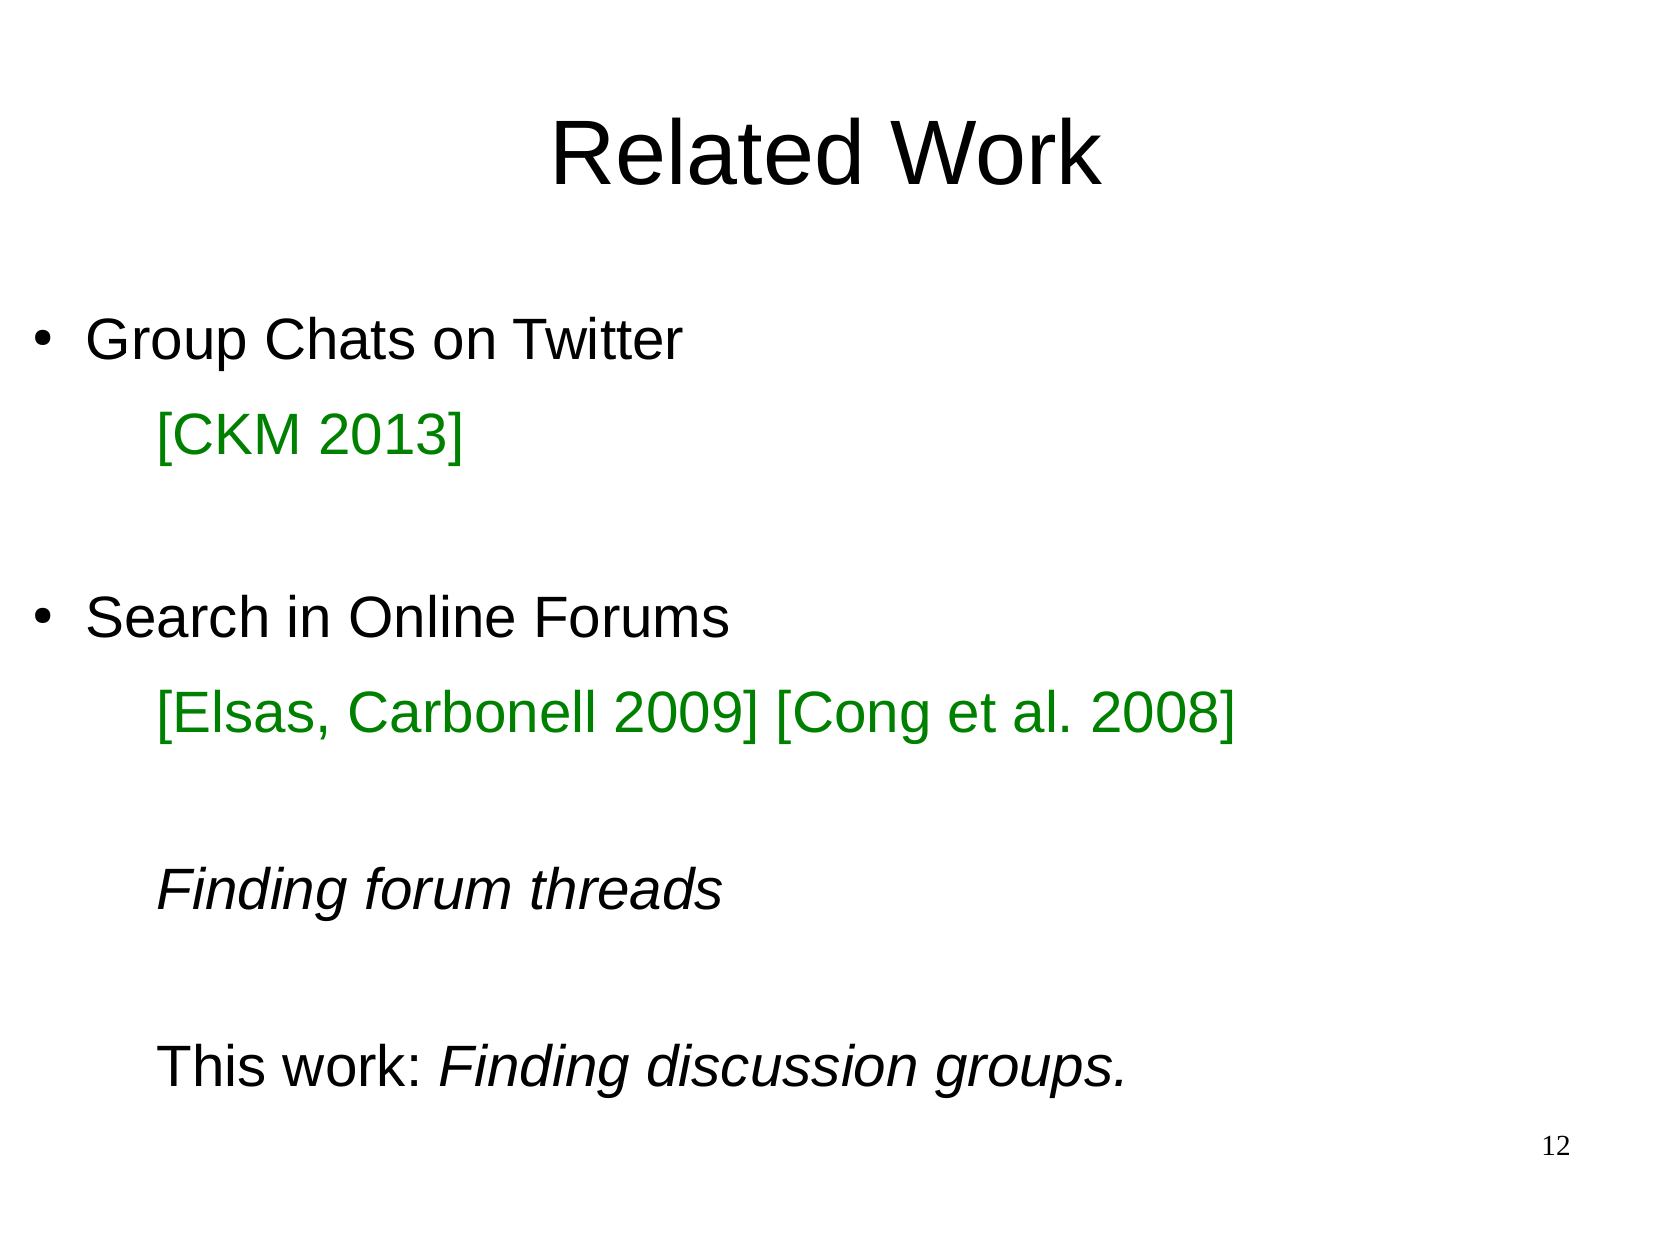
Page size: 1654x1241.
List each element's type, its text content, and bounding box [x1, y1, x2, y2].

title Related Work [82, 49, 1571, 212]
list Group Chats on Twitter [CKM 2013] Search in Online Forums [Elsas, Carbonell 2009] [Cong et al. 2008] Finding forum threads This work: Finding discussion groups. [14, 212, 1620, 1170]
